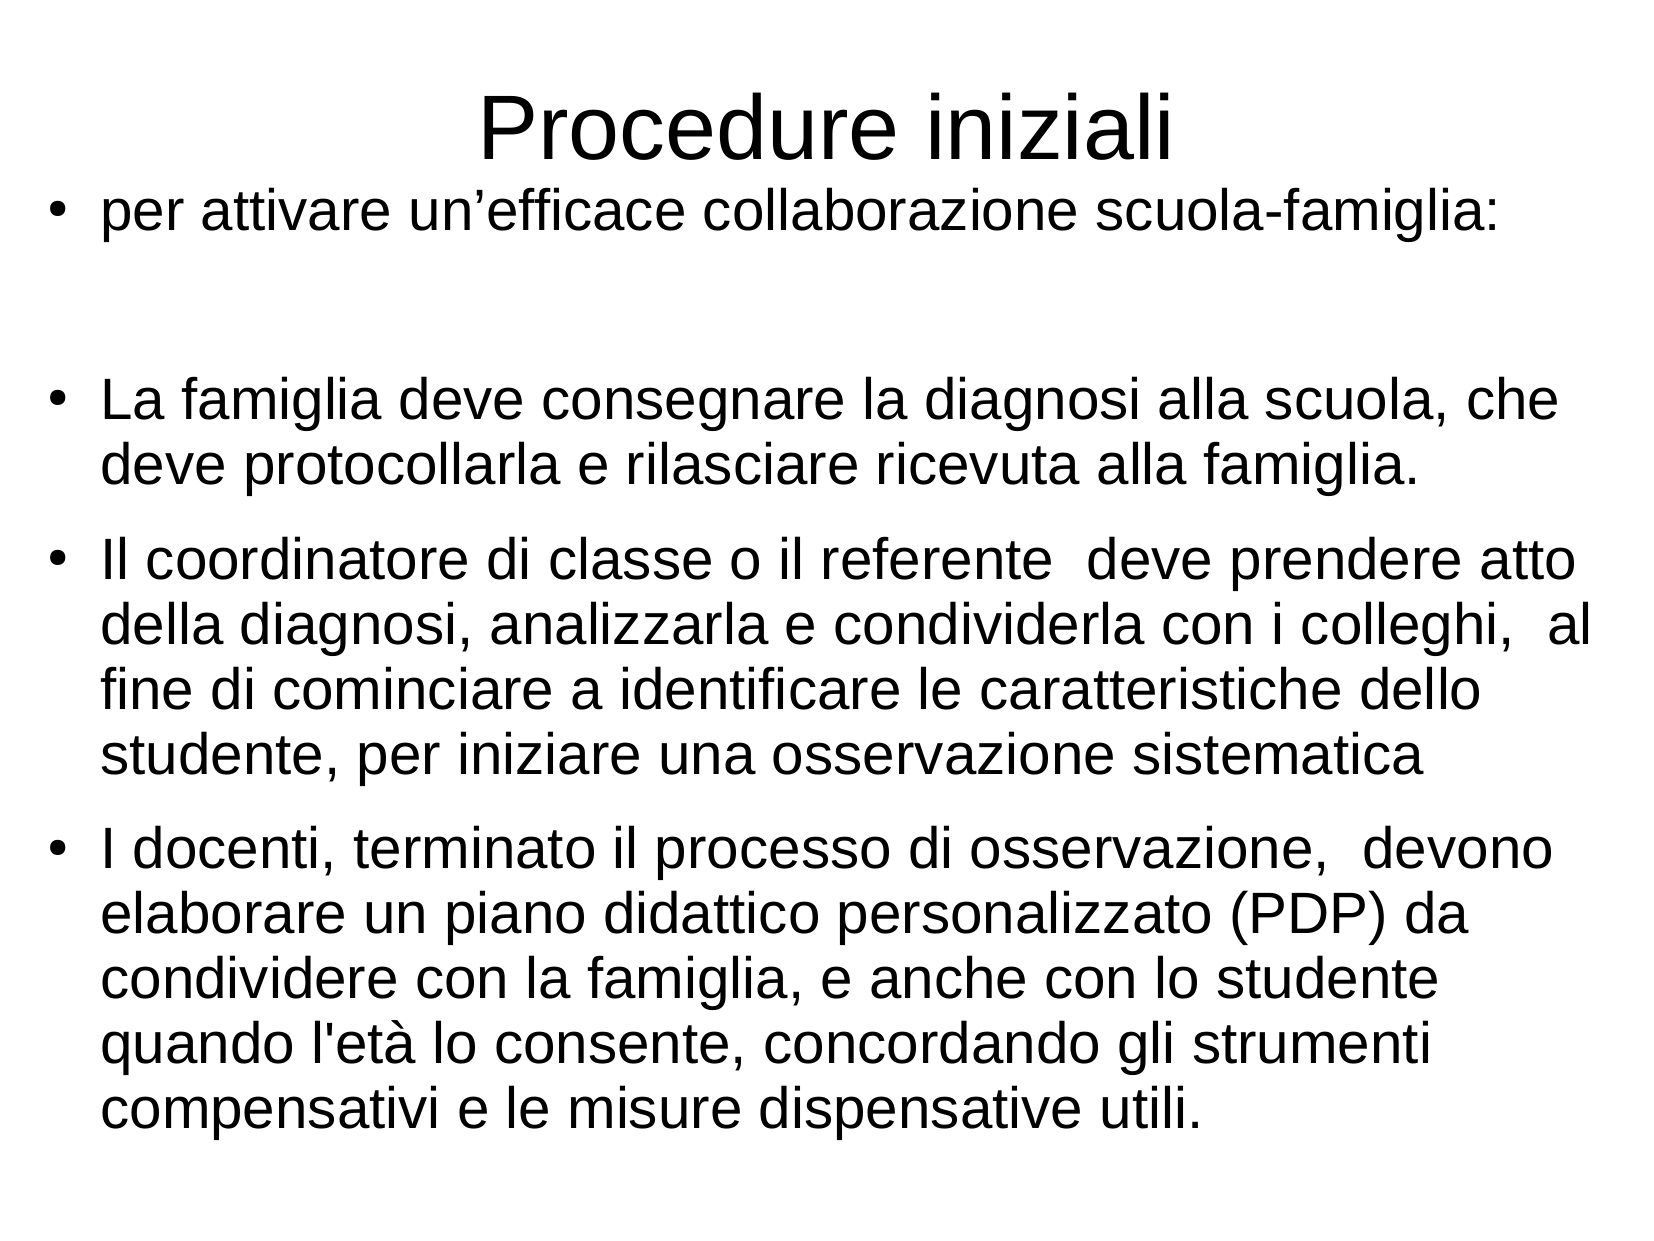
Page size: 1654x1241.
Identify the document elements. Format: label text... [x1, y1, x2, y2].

title Procedure iniziali [82, 49, 1571, 177]
list per attivare un’efficace collaborazione scuola-famiglia: La famiglia deve consegnare la diagnosi alla scuola, che deve protocollarla e rilasciare ricevuta alla famiglia. Il coordinatore di classe o il referente deve prendere atto della diagnosi, analizzarla e condividerla con i colleghi, al fine di cominciare a identificare le caratteristiche dello studente, per iniziare una osservazione sistematica I docenti, terminato il processo di osservazione, devono elaborare un piano didattico personalizzato (PDP) da condividere con la famiglia, e anche con lo studente quando l'età lo consente, concordando gli strumenti compensativi e le misure dispensative utili. [29, 177, 1625, 1241]
